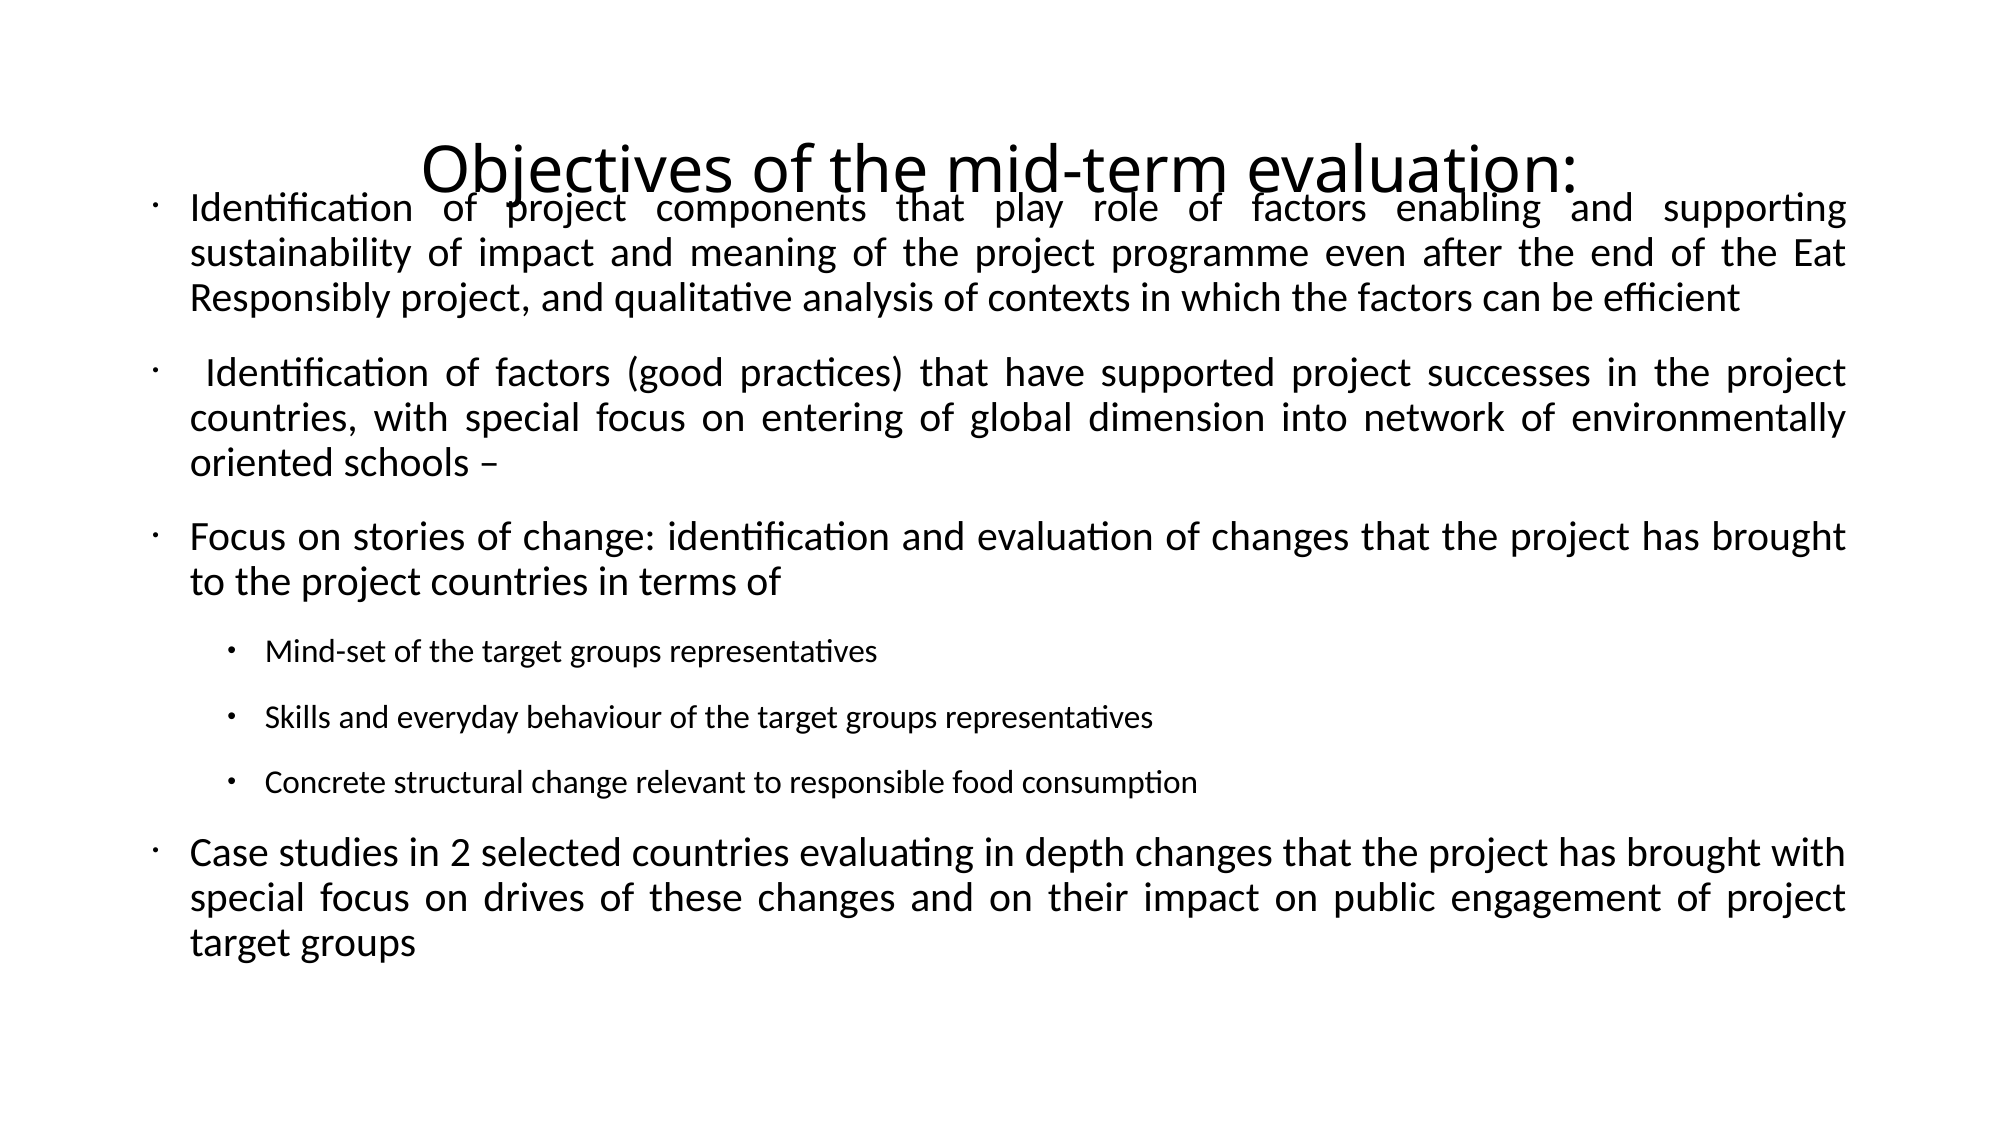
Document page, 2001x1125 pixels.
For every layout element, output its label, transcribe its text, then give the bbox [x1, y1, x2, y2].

title Objectives of the mid-term evaluation: [137, 59, 1863, 178]
list Identification of project components that play role of factors enabling and supporting sustainability of impact and meaning of the project programme even after the end of the Eat Responsibly project, and qualitative analysis of contexts in which the factors can be efficient Identification of factors (good practices) that have supported project successes in the project countries, with special focus on entering of global dimension into network of environmentally oriented schools – Focus on stories of change: identification and evaluation of changes that the project has brought to the project countries in terms of Mind-set of the target groups representatives Skills and everyday behaviour of the target groups representatives Concrete structural change relevant to responsible food consumption Case studies in 2 selected countries evaluating in depth changes that the project has brought with special focus on drives of these changes and on their impact on public engagement of project target groups [137, 178, 1863, 1014]
